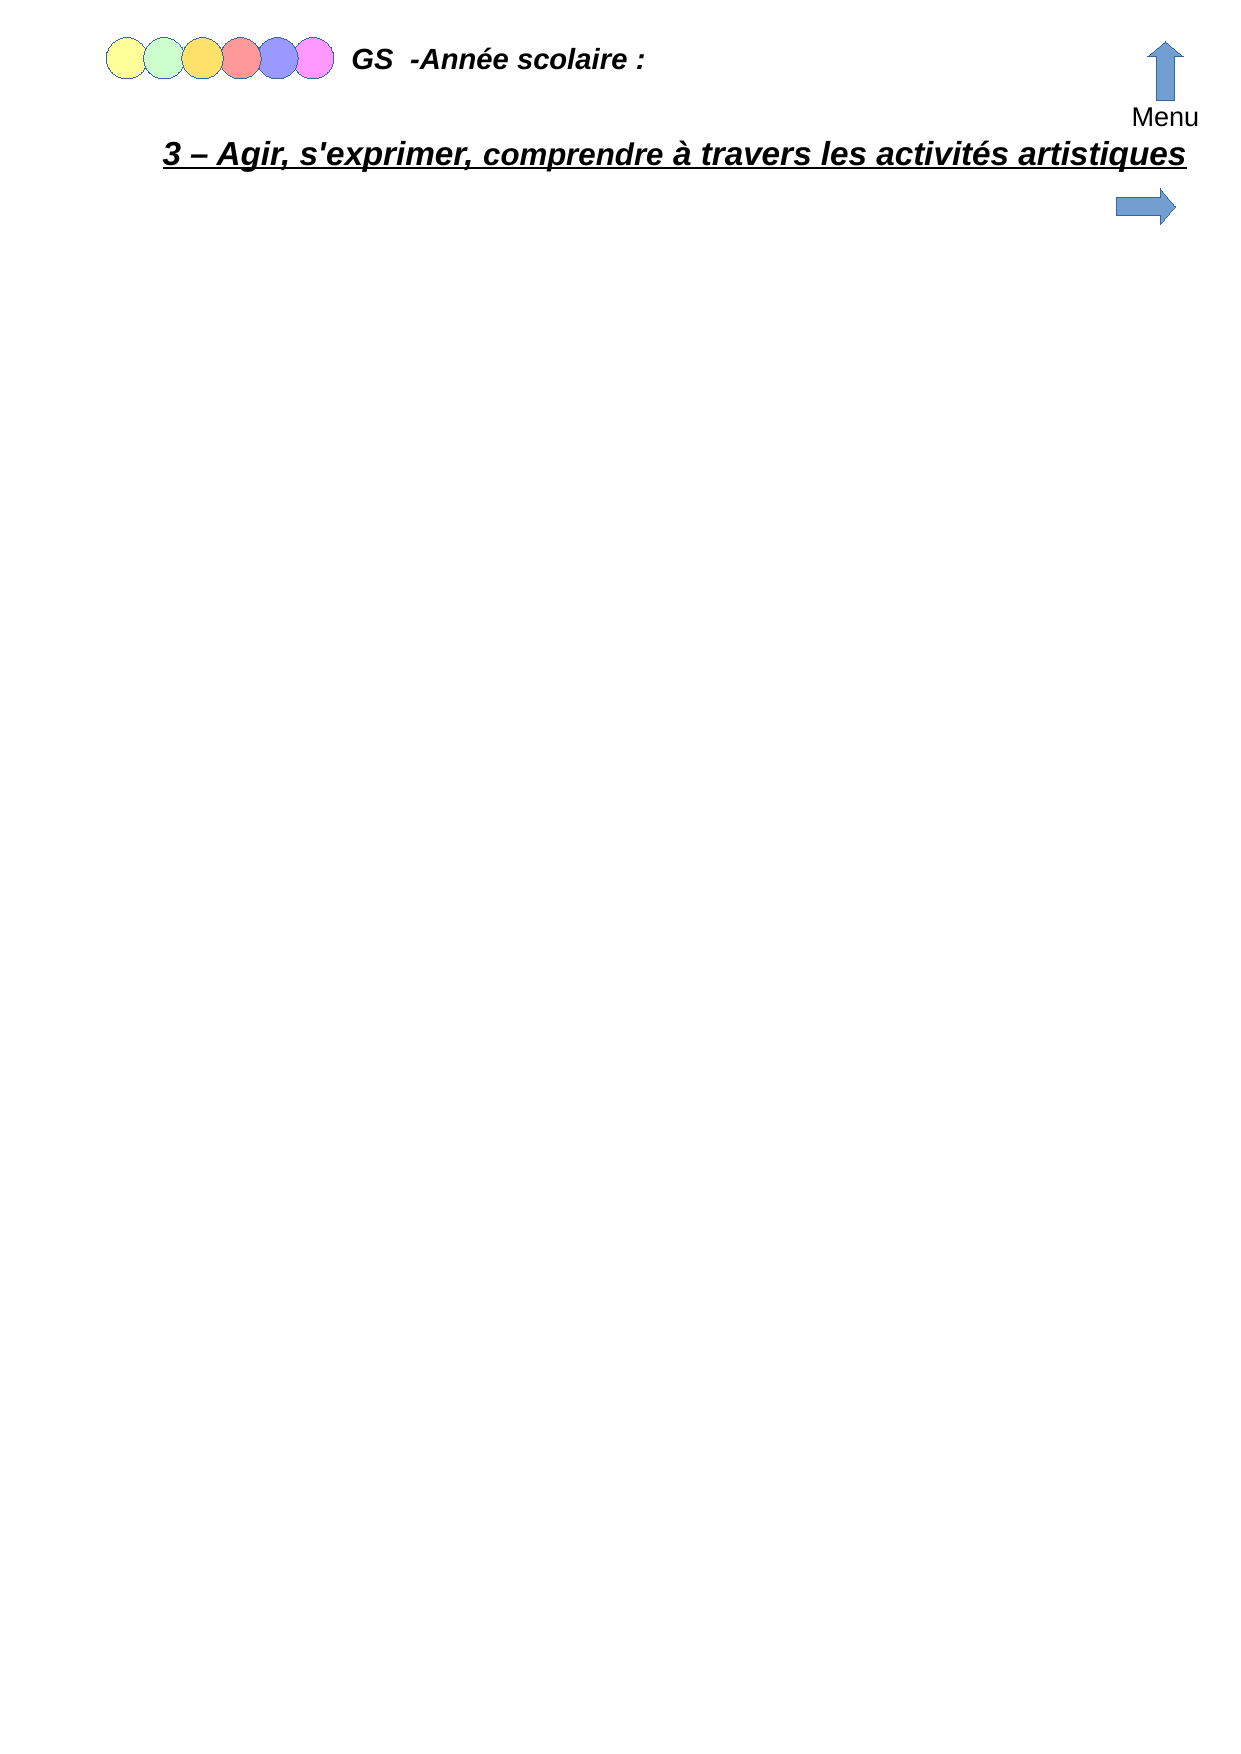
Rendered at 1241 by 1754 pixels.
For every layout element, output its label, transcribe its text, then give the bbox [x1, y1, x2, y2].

text_box GS -Année scolaire : [336, 35, 1058, 86]
text_box [1116, 188, 1176, 225]
text_box 3 – Agir, s'exprimer, comprendre à travers les activités artistiques [147, 127, 1211, 180]
text_box [106, 37, 334, 79]
text_box Menu [1147, 41, 1184, 101]
